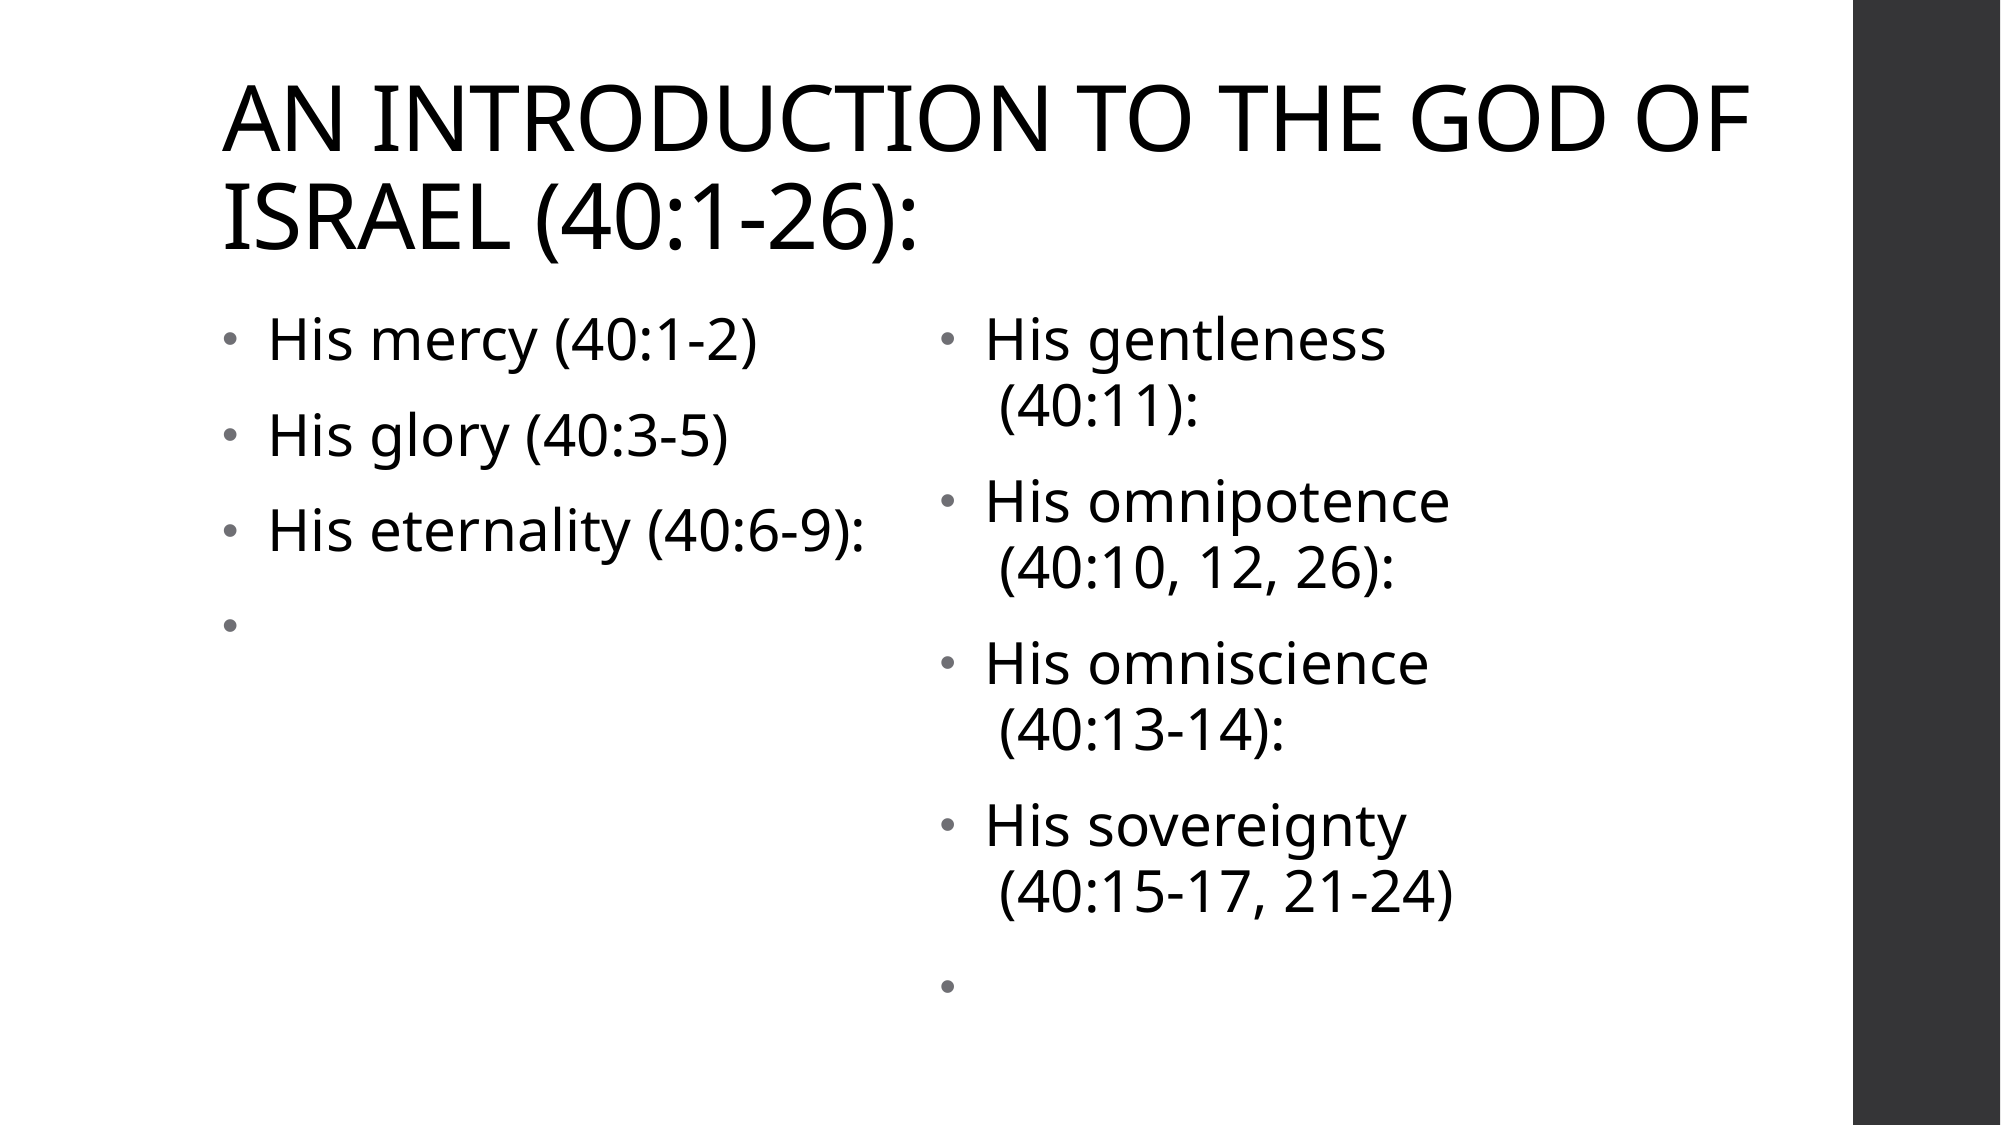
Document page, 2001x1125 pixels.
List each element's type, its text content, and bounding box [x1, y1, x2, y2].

title AN INTRODUCTION TO THE GOD OF ISRAEL (40:1-26): [206, 60, 1797, 278]
list His mercy (40:1-2) His glory (40:3-5) His eternality (40:6-9): [207, 299, 900, 1014]
list His gentleness (40:11): His omnipotence (40:10, 12, 26): His omniscience (40:13-14): His sovereignty (40:15-17, 21-24) [924, 299, 1617, 1014]
